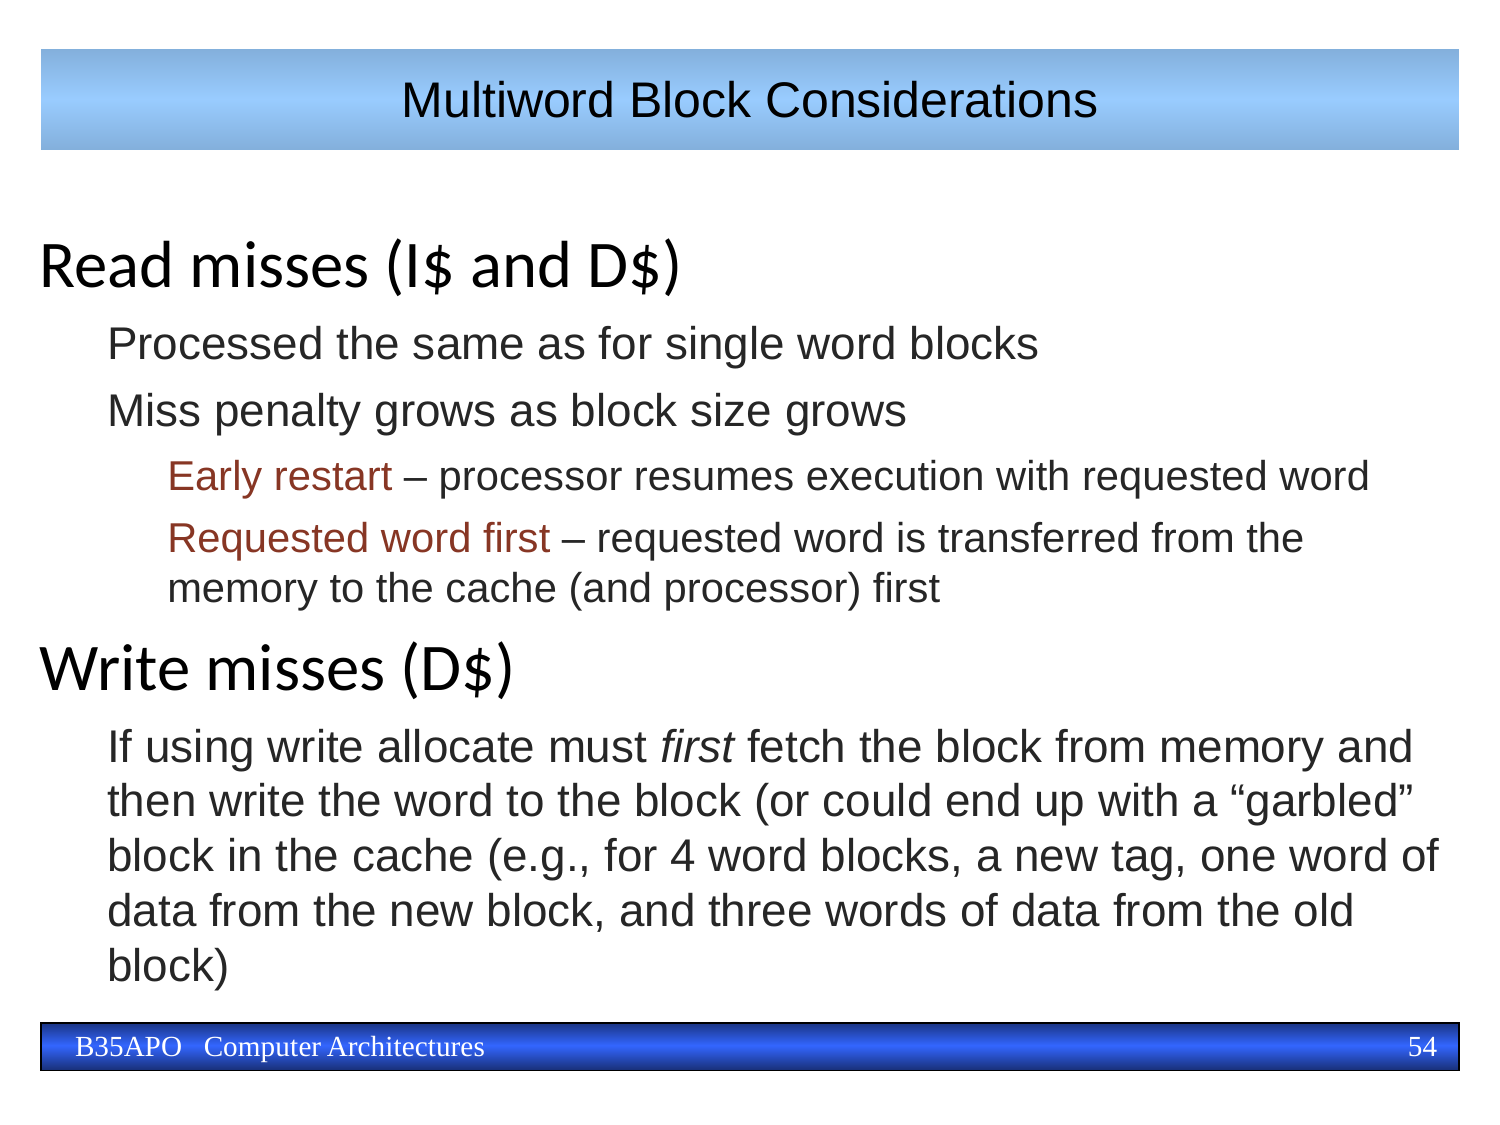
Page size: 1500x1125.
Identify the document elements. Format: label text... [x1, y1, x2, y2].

text_box Read misses (I$ and D$) Processed the same as for single word blocks Miss penalty grows as block size grows Early restart – processor resumes execution with requested word Requested word first – requested word is transferred from the memory to the cache (and processor) first Write misses (D$) If using write allocate must first fetch the block from memory and then write the word to the block (or could end up with a “garbled” block in the cache (e.g., for 4 word blocks, a new tag, one word of data from the new block, and three words of data from the old block) [24, 213, 1475, 815]
title Multiword Block Considerations [41, 49, 1459, 150]
